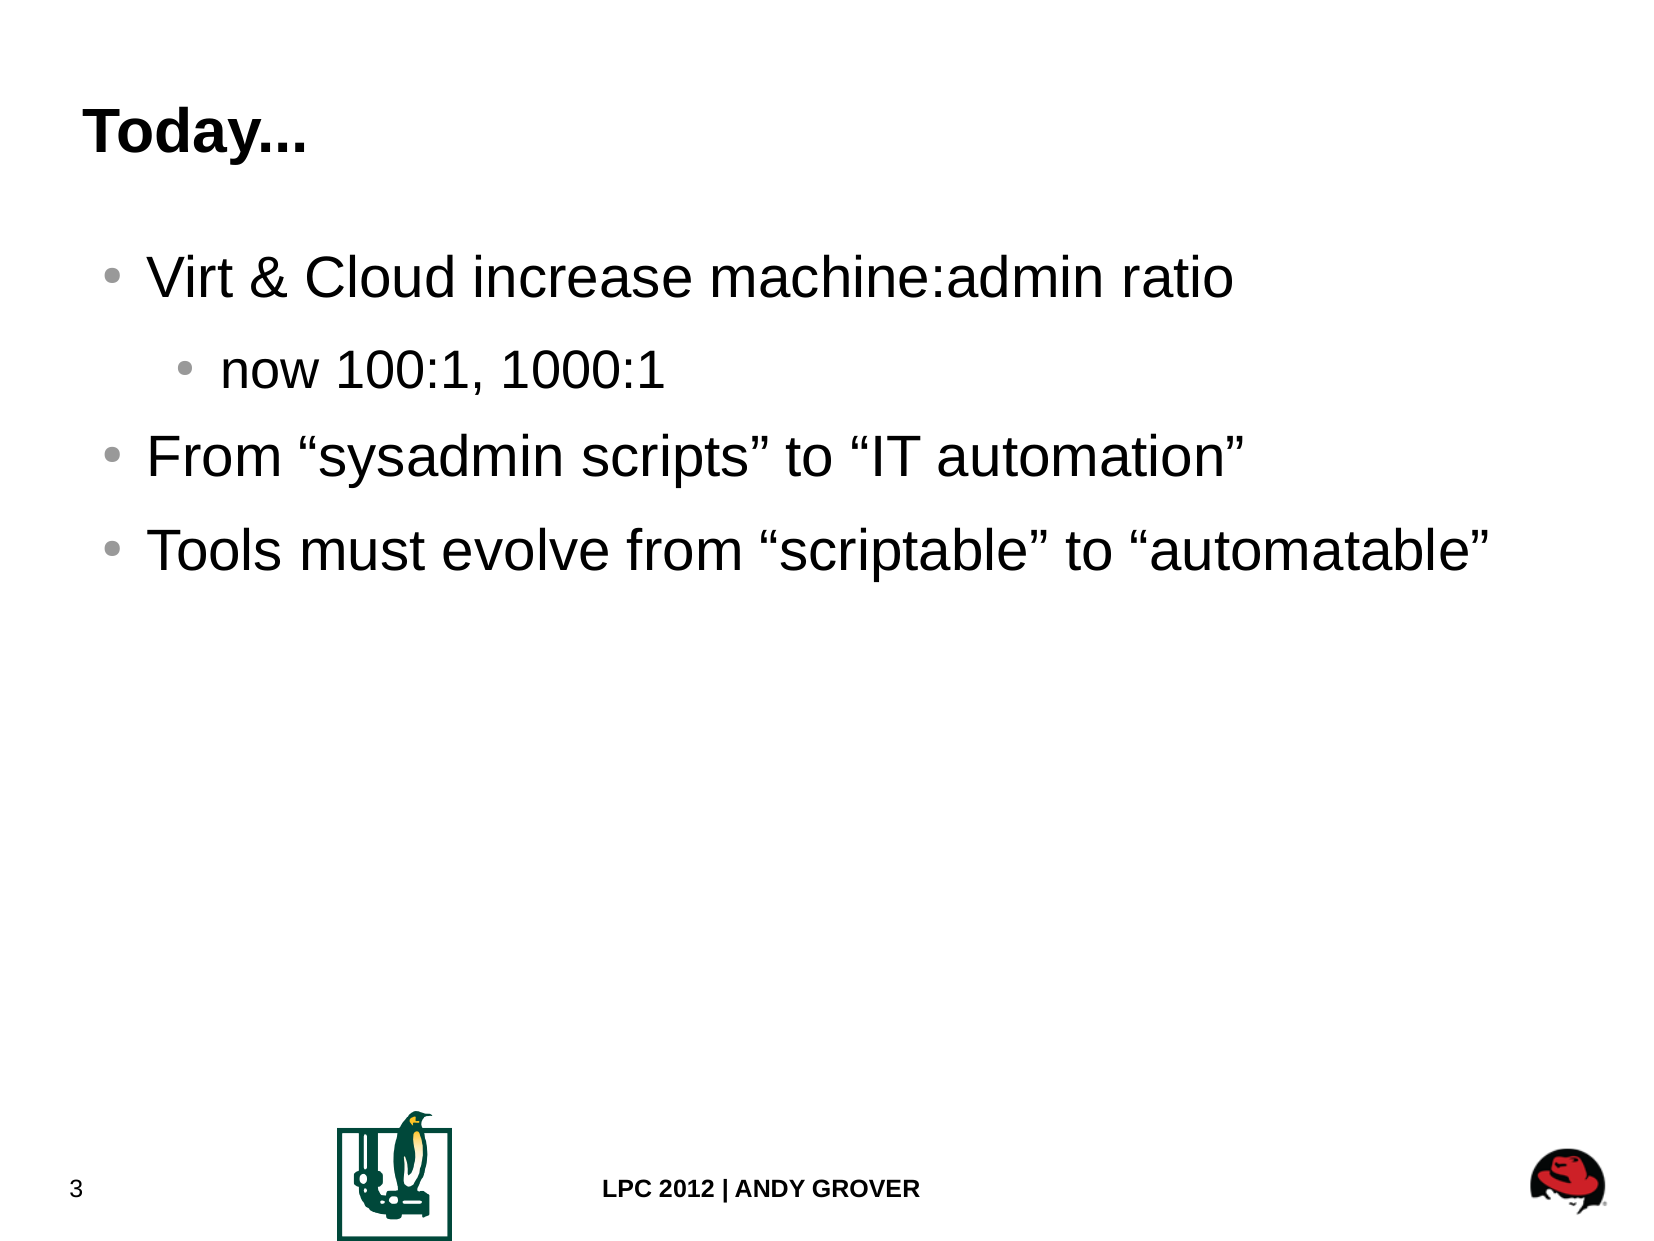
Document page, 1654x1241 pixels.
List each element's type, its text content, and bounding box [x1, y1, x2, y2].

picture [1529, 1146, 1613, 1224]
list Virt & Cloud increase machine:admin ratio now 100:1, 1000:1 From “sysadmin scripts” to “IT automation” Tools must evolve from “scriptable” to “automatable” [86, 244, 1576, 1039]
picture [337, 1111, 452, 1241]
title Today... [82, 37, 1571, 226]
